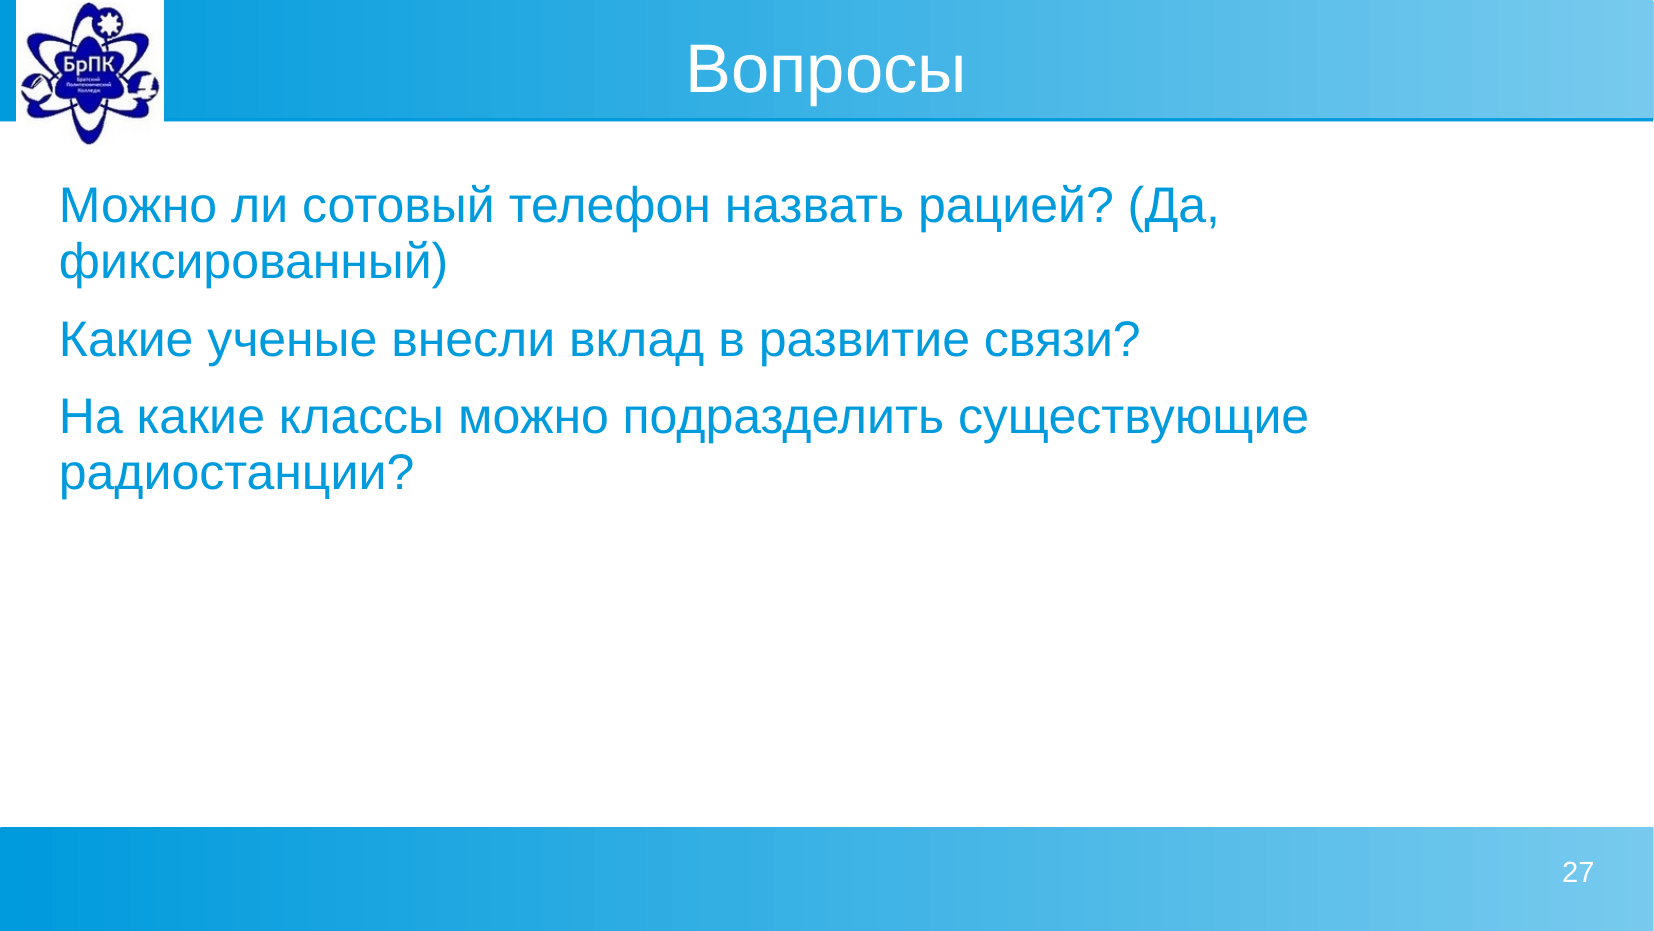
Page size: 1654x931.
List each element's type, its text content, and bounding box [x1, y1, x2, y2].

picture [16, 0, 164, 147]
title Вопросы [164, 29, 1595, 108]
list Можно ли сотовый телефон назвать рацией? (Да, фиксированный) Какие ученые внесли вклад в развитие связи? На какие классы можно подразделить существующие радиостанции? [59, 177, 1595, 768]
